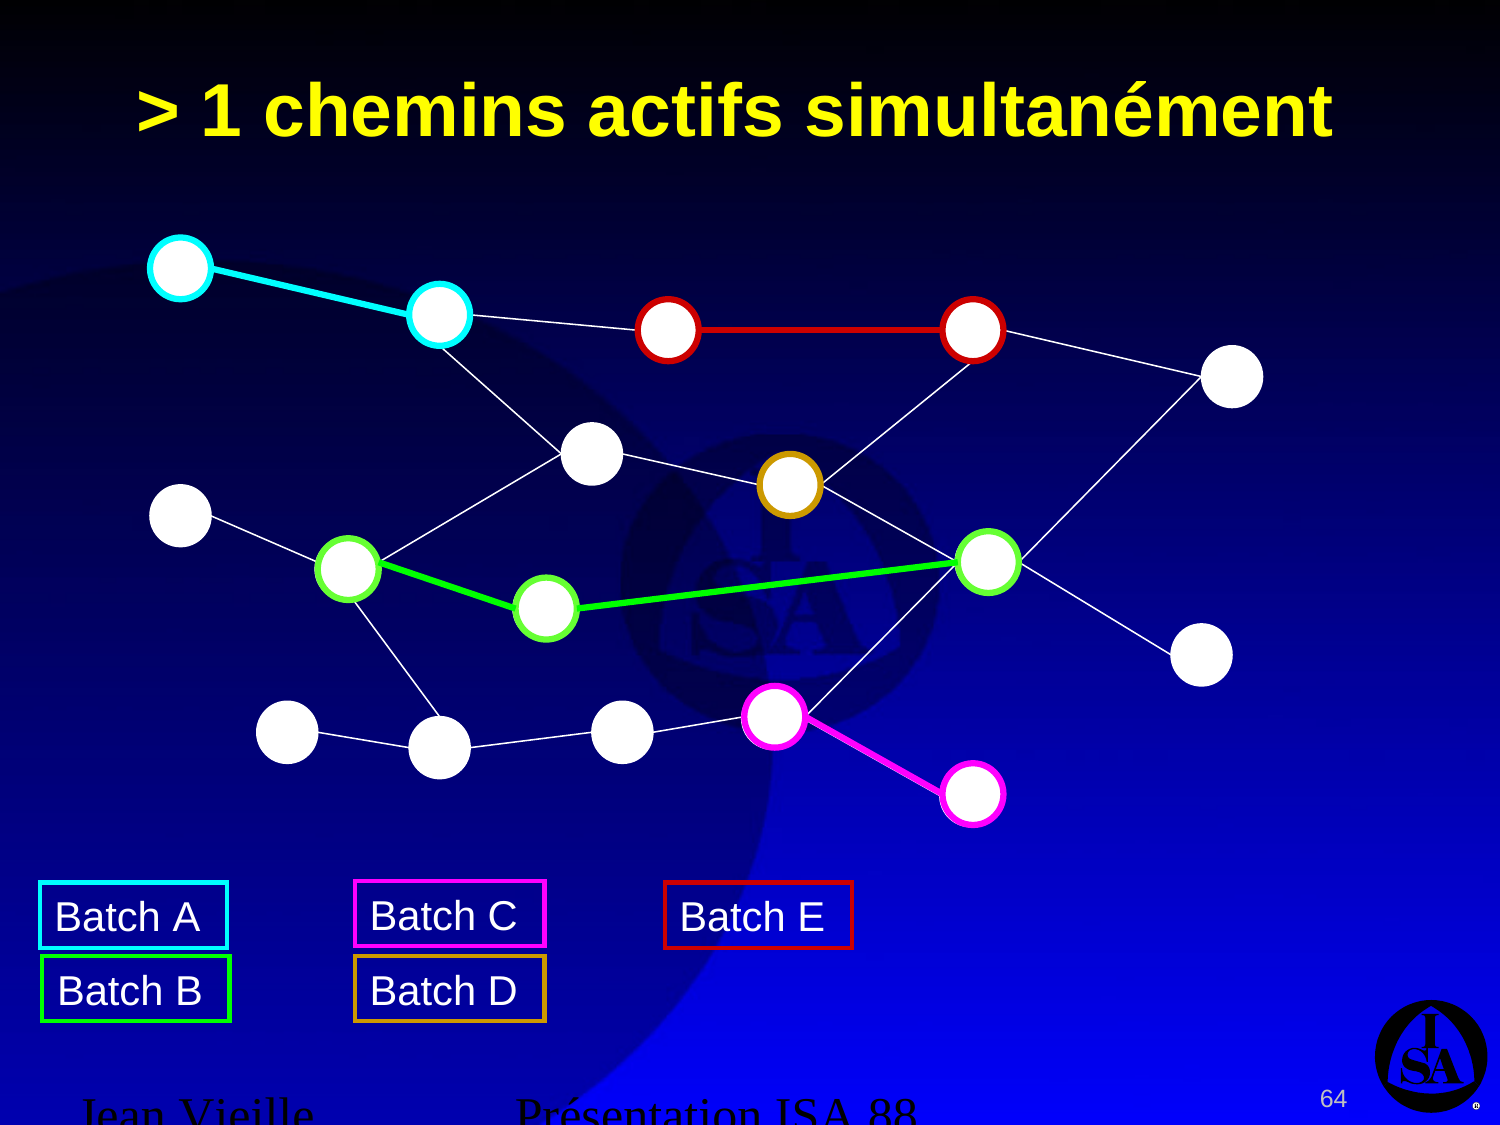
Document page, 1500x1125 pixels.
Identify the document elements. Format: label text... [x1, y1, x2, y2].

picture [718, 1110, 731, 1125]
text_box [409, 716, 471, 779]
picture [607, 1110, 617, 1118]
picture [631, 1111, 640, 1125]
picture [873, 1116, 886, 1125]
text_box [409, 283, 471, 346]
text_box [513, 577, 577, 640]
text_box [1201, 345, 1263, 408]
picture [124, 1120, 133, 1125]
picture [234, 1110, 244, 1118]
picture [745, 1111, 754, 1125]
picture [828, 1121, 843, 1125]
picture [668, 1120, 677, 1125]
text_box [942, 299, 1004, 362]
picture [874, 1101, 885, 1114]
text_box [150, 237, 211, 300]
text_box [256, 701, 318, 764]
text_box Batch B [42, 955, 230, 1022]
picture [830, 1103, 841, 1118]
text_box Batch E [664, 882, 852, 949]
text_box [150, 484, 211, 547]
picture [0, 0, 1500, 1125]
text_box [637, 299, 699, 363]
text_box [561, 422, 623, 485]
picture [102, 1110, 112, 1118]
text_box [759, 453, 821, 516]
picture [899, 1101, 910, 1114]
text_box [315, 538, 379, 601]
picture [898, 1116, 911, 1125]
picture [298, 1110, 308, 1118]
text_box Batch C [354, 880, 545, 947]
text_box [741, 685, 806, 750]
picture [565, 1110, 575, 1118]
text_box [1171, 623, 1233, 686]
picture [148, 1111, 157, 1125]
text_box [591, 701, 653, 764]
text_box [939, 763, 1004, 827]
title > 1 chemins actifs simultanément [75, 12, 1438, 201]
text_box Batch D [354, 955, 545, 1022]
text_box [955, 531, 1019, 593]
picture [524, 1101, 535, 1117]
text_box Batch A [39, 882, 227, 949]
